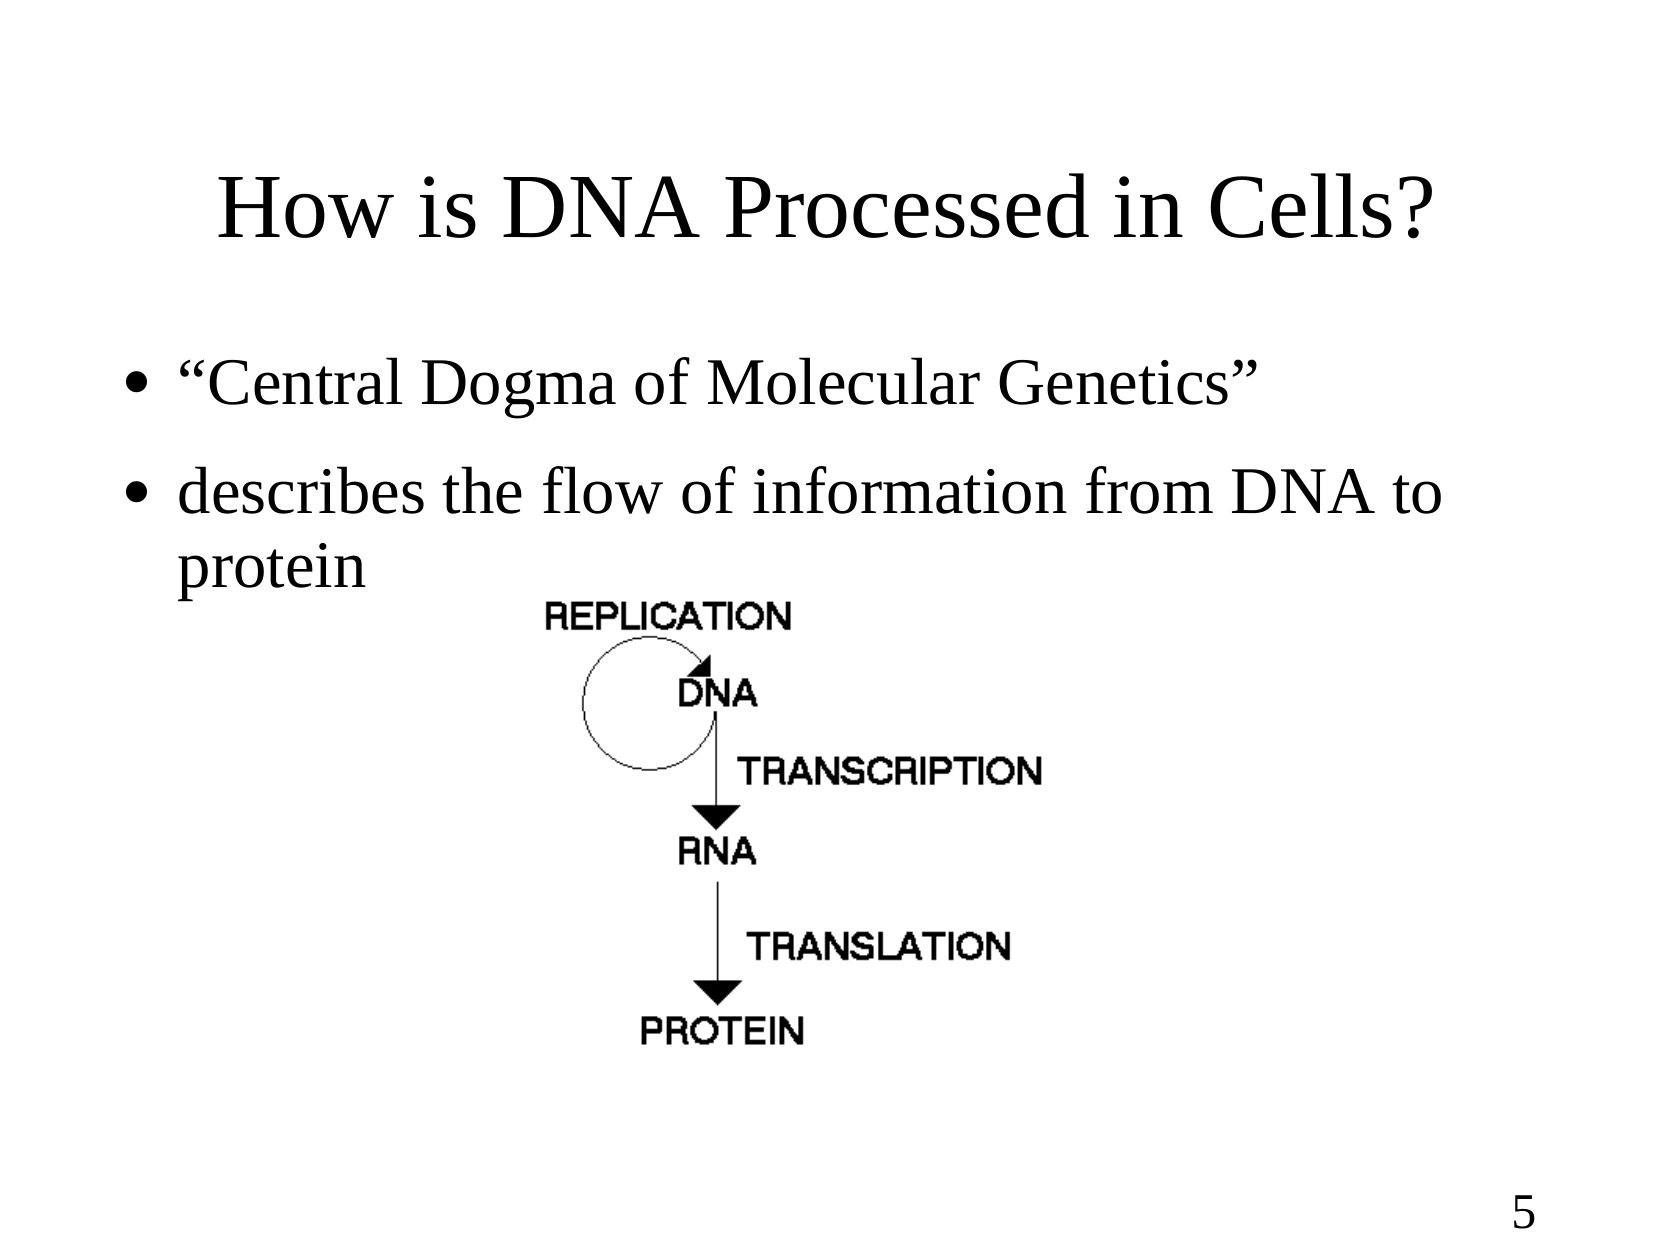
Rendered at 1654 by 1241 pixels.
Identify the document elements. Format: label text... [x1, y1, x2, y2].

list “Central Dogma of Molecular Genetics” describes the flow of information from DNA to protein [121, 344, 1534, 623]
title How is DNA Processed in Cells? [121, 102, 1534, 311]
text_box <number> [1511, 1183, 1654, 1241]
picture [537, 591, 1058, 1066]
